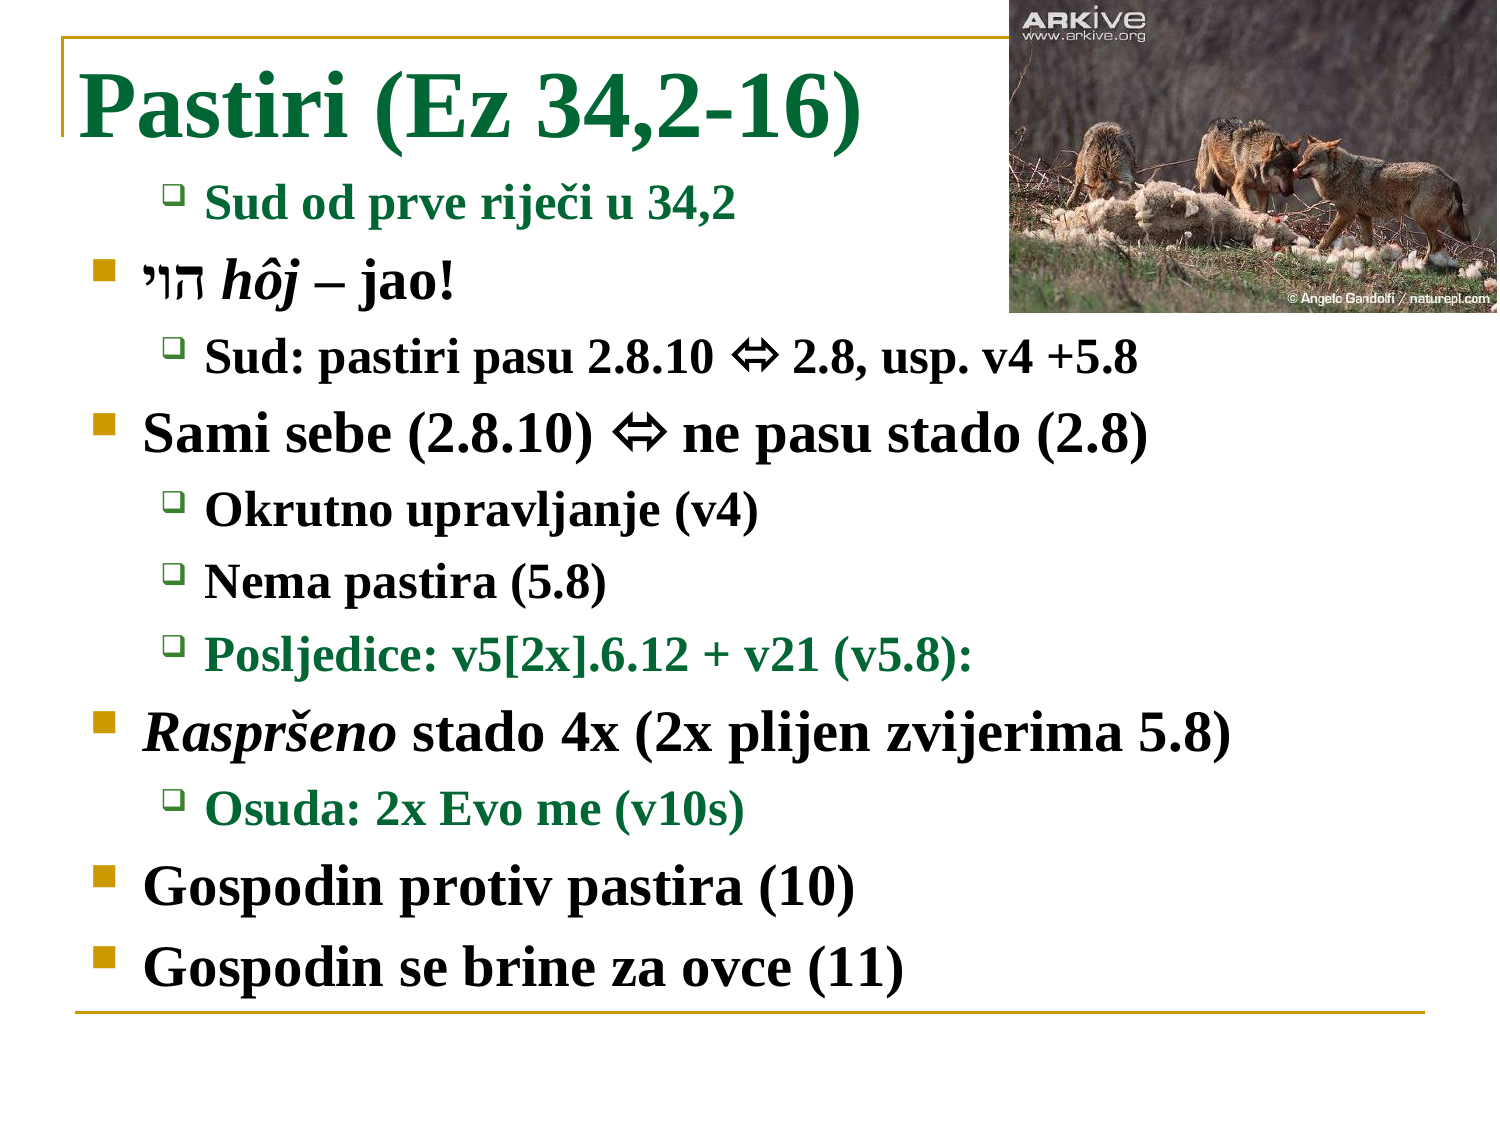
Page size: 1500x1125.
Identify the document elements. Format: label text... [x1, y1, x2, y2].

title Pastiri (Ez 34,2-16) [63, 33, 1009, 221]
picture [1009, 0, 1497, 313]
list Sud od prve riječi u 34,2 הוי hôj – jao! Sud: pastiri pasu 2.8.10  2.8, usp. v4 +5.8 Sami sebe (2.8.10)  ne pasu stado (2.8) Okrutno upravljanje (v4) Nema pastira (5.8) Posljedice: v5[2x].6.12 + v21 (v5.8): Raspršeno stado 4x (2x plijen zvijerima 5.8) Osuda: 2x Evo me (v10s) Gospodin protiv pastira (10) Gospodin se brine za ovce (11) [75, 160, 1426, 1006]
